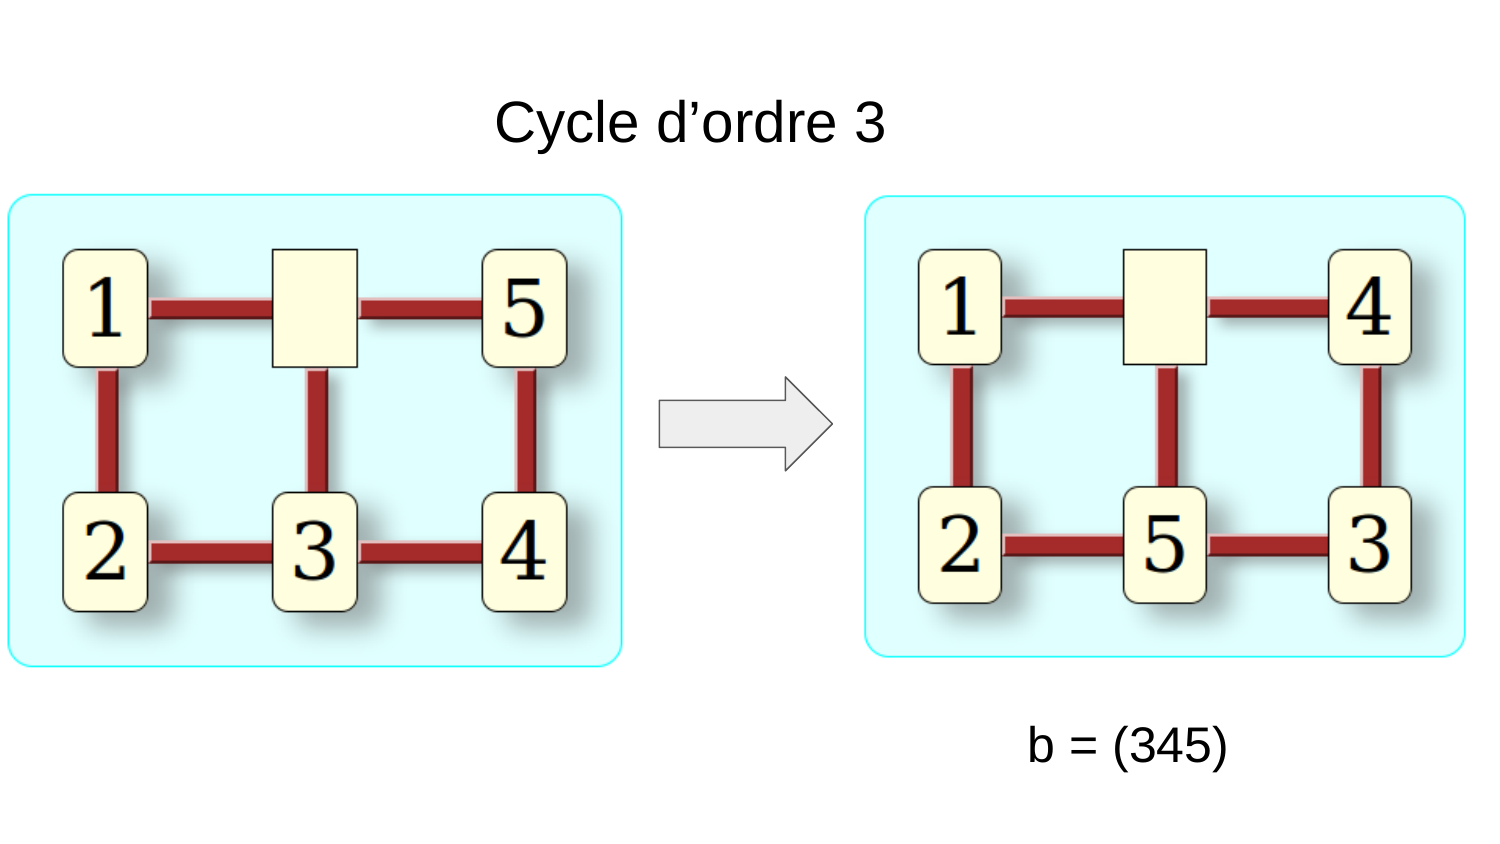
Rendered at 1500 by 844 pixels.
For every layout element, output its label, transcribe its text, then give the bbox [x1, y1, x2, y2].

picture [0, 188, 632, 680]
title Cycle d’ordre 3 [479, 69, 1013, 164]
text_box b = (345) [1012, 697, 1465, 792]
text_box [659, 376, 833, 471]
picture [857, 188, 1475, 670]
